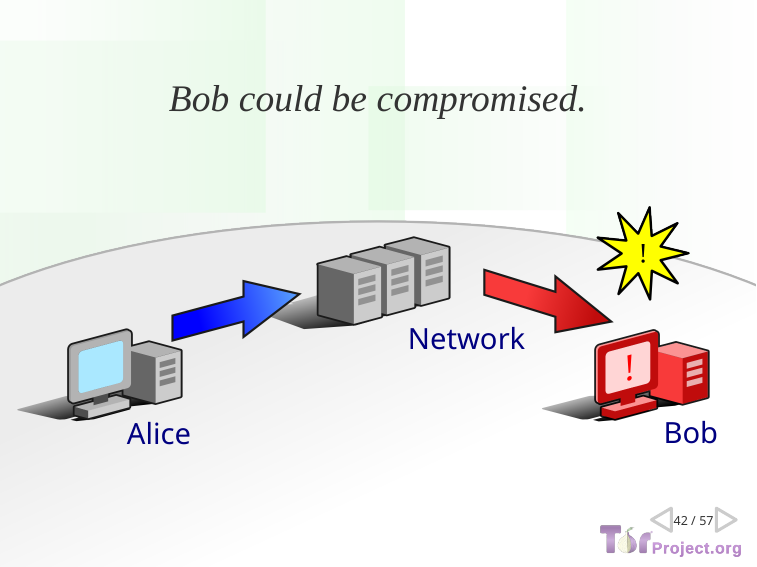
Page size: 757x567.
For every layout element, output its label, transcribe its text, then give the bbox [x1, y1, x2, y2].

text_box Alice [102, 405, 216, 456]
text_box Network [382, 310, 551, 361]
text_box [651, 508, 672, 532]
text_box [716, 508, 737, 532]
text_box <number> / 61 [618, 504, 756, 555]
text_box Bob could be compromised. [0, 70, 756, 127]
text_box Bob [634, 404, 748, 455]
picture [0, 0, 757, 567]
